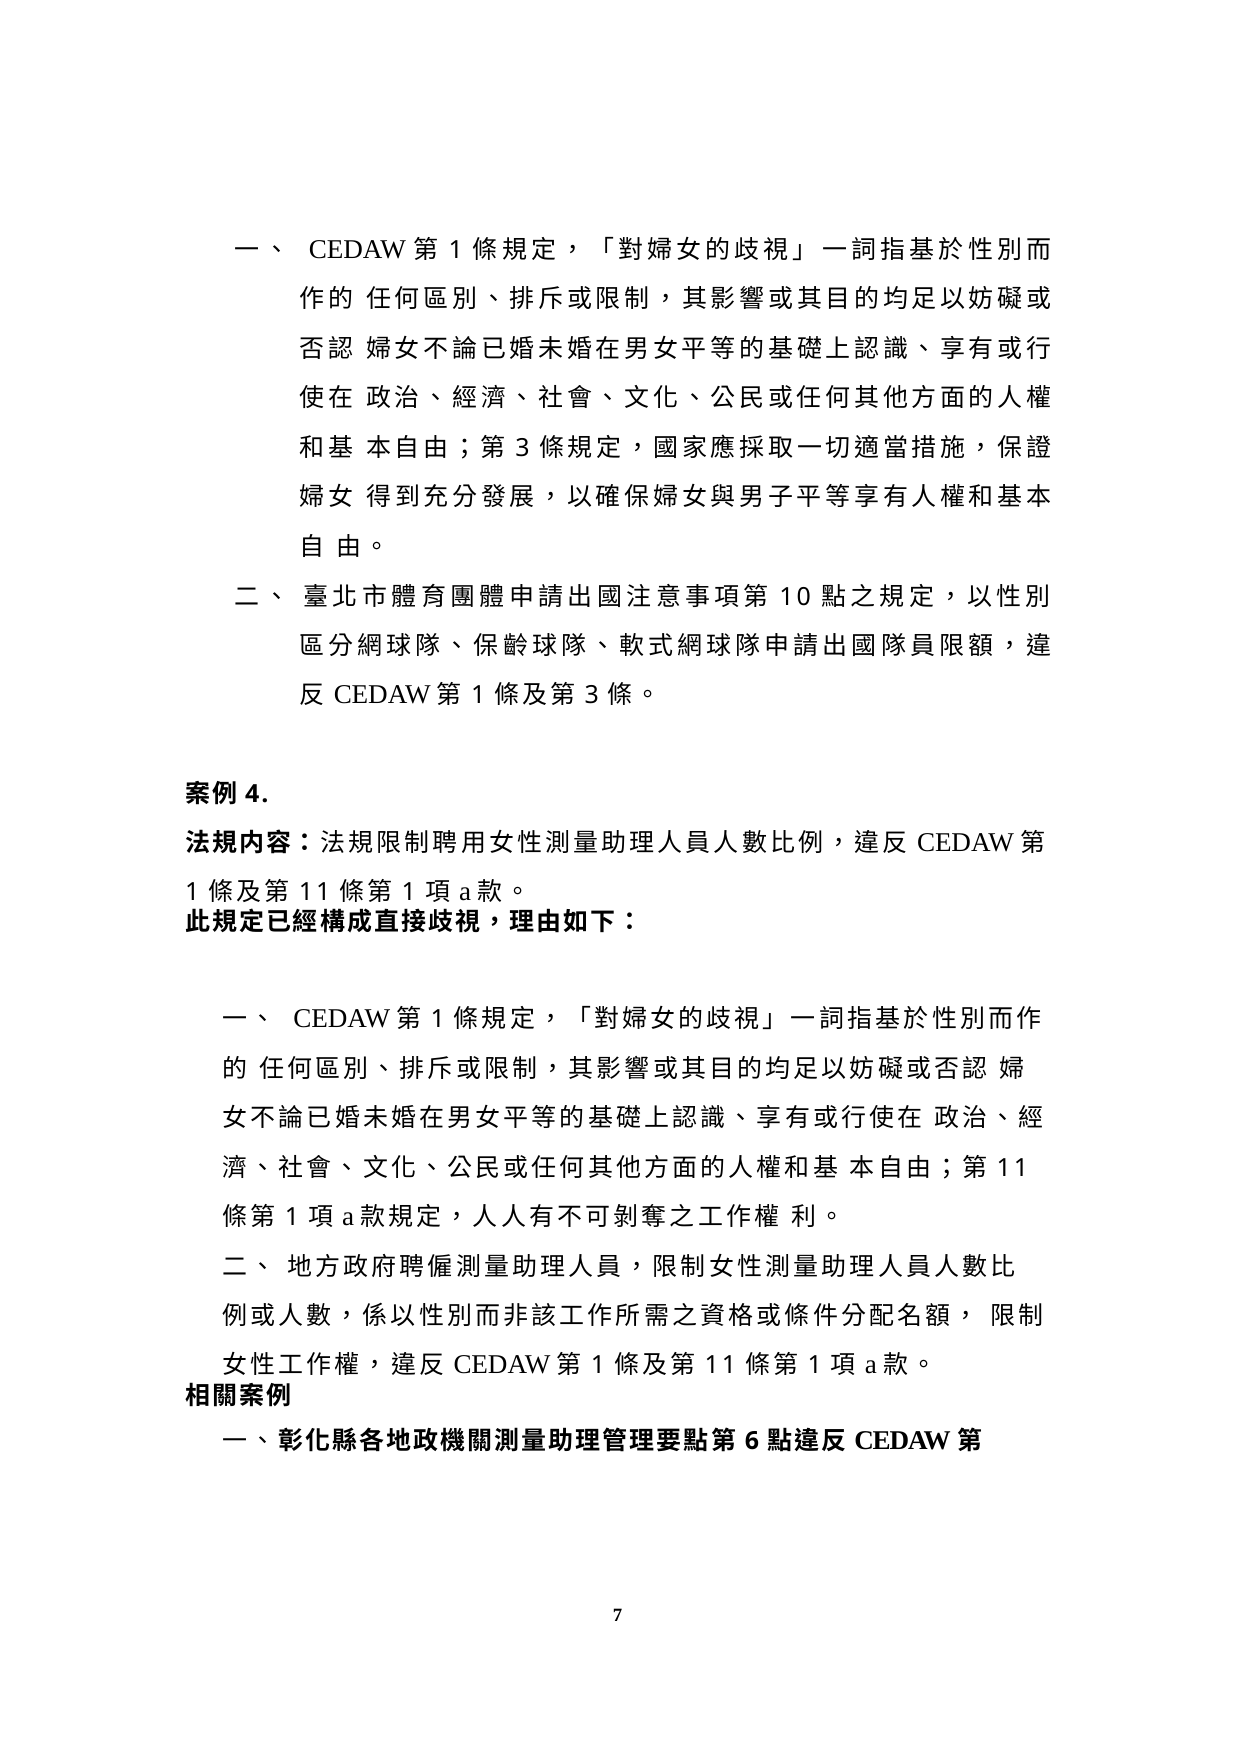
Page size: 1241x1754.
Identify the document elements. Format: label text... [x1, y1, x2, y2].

text_box 7 [613, 1603, 628, 1623]
text_box 案例4. 法規内容：法規限制聘用女性測量助理人員人數比例，違反CEDAW第 1條及第11條第1項a款。 此規定已經構成直接歧視，理由如下： 一、 CEDAW第1條規定，「對婦女的歧視」一詞指基於性別而作的 任何區別、排斥或限制，其影響或其目的均足以妨礙或否認 婦女不論已婚未婚在男女平等的基礎上認識、享有或行使在 政治、經濟、社會、文化、公民或任何其他方面的人權和基 本自由；第11條第1項a款規定，人人有不可剝奪之工作權 利。 二、 地方政府聘僱測量助理人員，限制女性測量助理人員人數比 例或人數，係以性別而非該工作所需之資格或條件分配名額， 限制女性工作權，違反CEDAW第1條及第11條第1項a款。 相關案例 一、彰化縣各地政機關測量助理管理要點第6點違反CEDAW第 [185, 758, 1055, 1548]
text_box 一、 CEDAW第1條規定，「對婦女的歧視」一詞指基於性別而作的 任何區別、排斥或限制，其影響或其目的均足以妨礙或否認 婦女不論已婚未婚在男女平等的基礎上認識、享有或行使在 政治、經濟、社會、文化、公民或任何其他方面的人權和基 本自由；第3條規定，國家應採取一切適當措施，保證婦女 得到充分發展，以確保婦女與男子平等享有人權和基本自 由。 二、 臺北市體育團體申請出國注意事項第10點之規定，以性別 區分網球隊、保齡球隊、軟式網球隊申請出國隊員限額，違 反CEDAW第1條及第3條。 [231, 214, 1055, 698]
